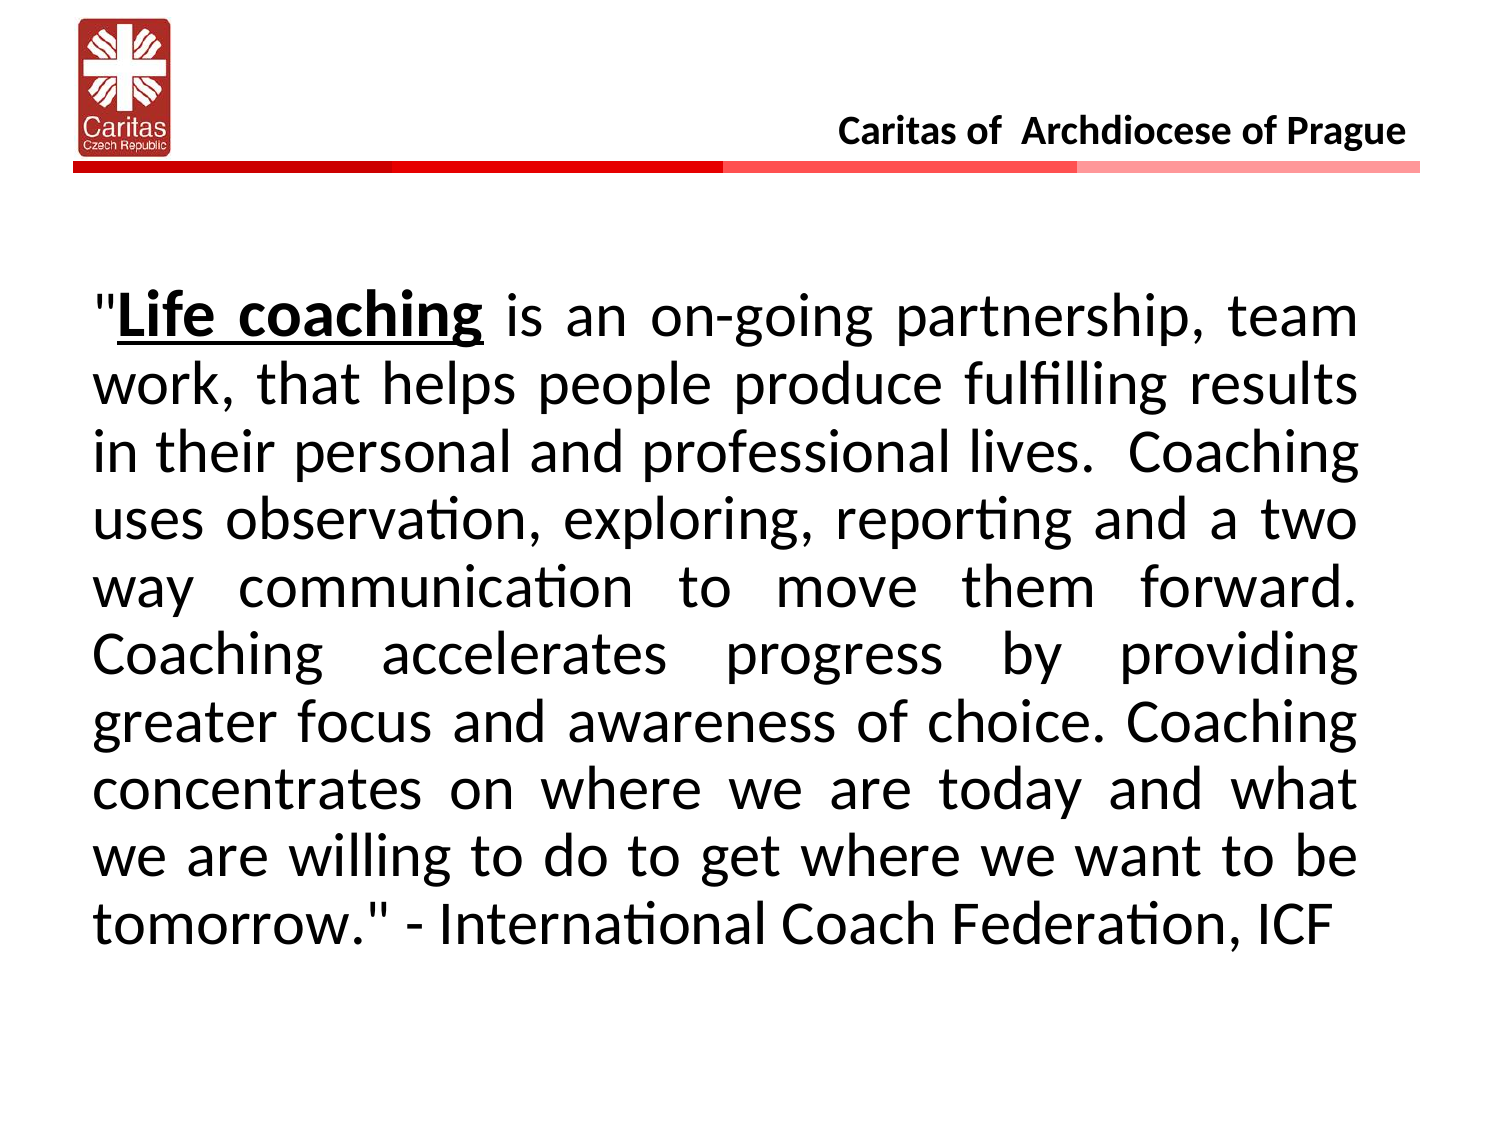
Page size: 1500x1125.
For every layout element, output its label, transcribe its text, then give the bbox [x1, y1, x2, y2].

picture [74, 17, 174, 160]
text_box [73, 161, 1420, 173]
subtitle "Life coaching is an on-going partnership, team work, that helps people produce fulfilling results in their personal and professional lives. Coaching uses observation, exploring, reporting and a two way communication to move them forward. Coaching accelerates progress by providing greater focus and awareness of choice. Coaching concentrates on where we are today and what we are willing to do to get where we want to be tomorrow." - International Coach Federation, ICF [88, 278, 1365, 567]
text_box Caritas of Archdiocese of Prague [253, 88, 1459, 191]
